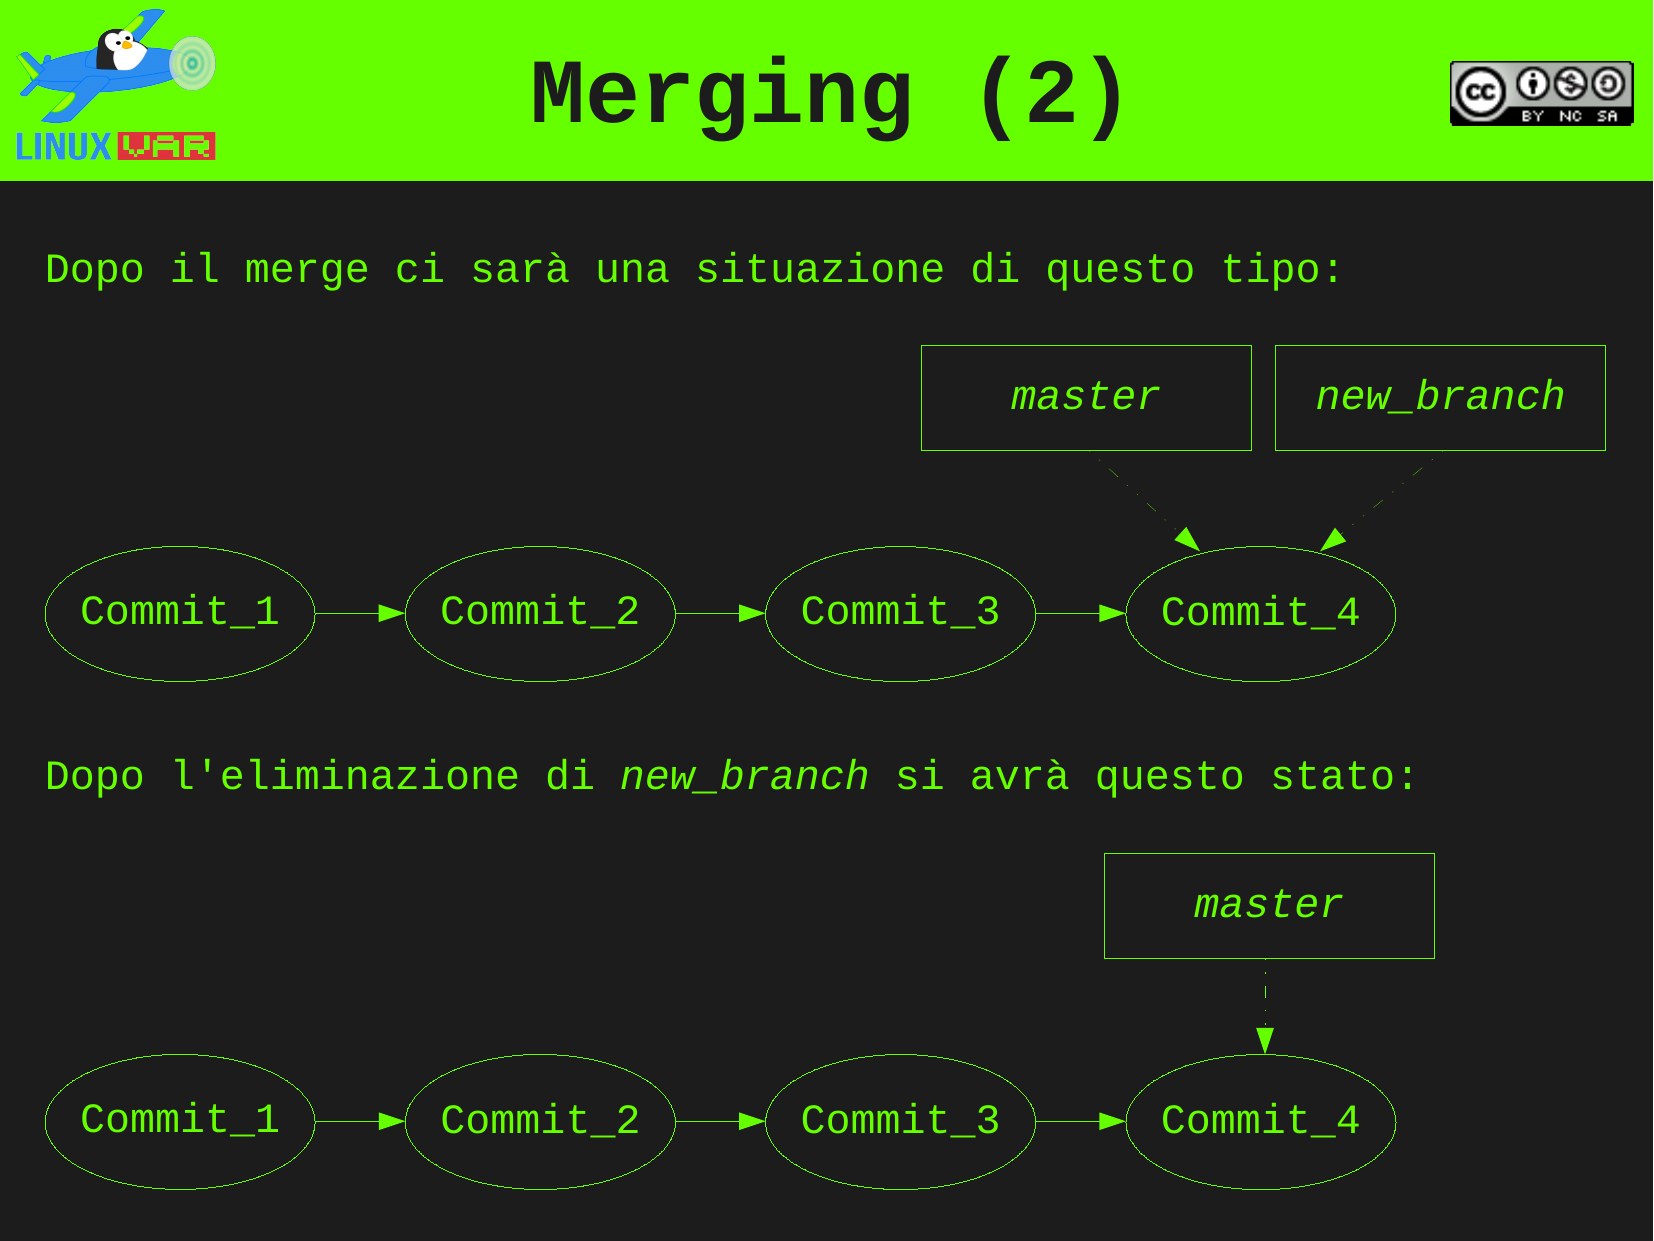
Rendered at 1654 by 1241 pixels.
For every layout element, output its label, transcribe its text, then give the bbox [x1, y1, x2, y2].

text_box Dopo il merge ci sarà una situazione di questo tipo: [30, 240, 1606, 303]
picture [16, 9, 216, 160]
text_box Commit_1 [45, 1054, 316, 1190]
text_box Dopo l'eliminazione di new_branch si avrà questo stato: [30, 747, 1606, 811]
text_box master [921, 345, 1252, 451]
text_box Commit_1 [45, 546, 316, 682]
picture [1450, 61, 1634, 126]
text_box new_branch [1275, 345, 1606, 451]
text_box [0, 0, 1653, 181]
text_box Commit_2 [405, 1054, 676, 1190]
text_box Commit_4 [1125, 1054, 1397, 1190]
text_box Merging (2) [216, 39, 1471, 158]
text_box Commit_3 [765, 546, 1036, 682]
text_box Commit_3 [765, 1054, 1036, 1190]
text_box Commit_4 [1125, 546, 1396, 682]
text_box master [1104, 853, 1435, 959]
text_box Commit_2 [405, 546, 676, 682]
